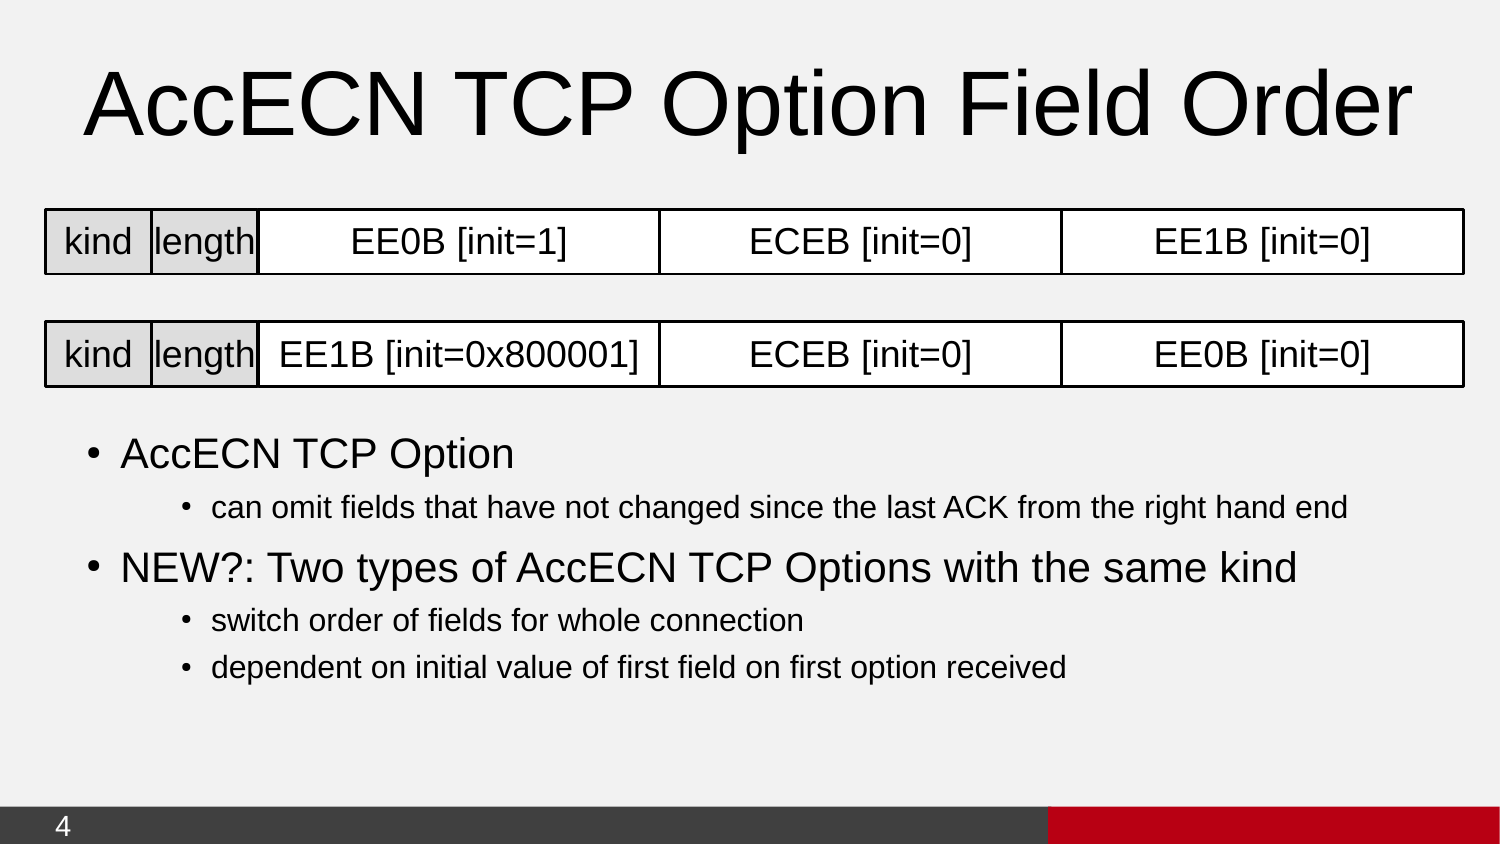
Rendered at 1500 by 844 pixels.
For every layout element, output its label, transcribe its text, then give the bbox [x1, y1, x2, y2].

text_box ECEB [init=0] [659, 321, 1061, 387]
text_box EE0B [init=0] [1061, 321, 1464, 387]
text_box EE0B [init=1] [258, 209, 659, 275]
text_box kind [45, 321, 151, 387]
text_box EE1B [init=0x800001] [258, 321, 659, 387]
text_box length [151, 321, 258, 387]
text_box EE1B [init=0] [1061, 209, 1464, 275]
text_box ECEB [init=0] [659, 209, 1061, 275]
list AccECN TCP Option can omit fields that have not changed since the last ACK from the right hand end NEW?: Two types of AccECN TCP Options with the same kind switch order of fields for whole connection dependent on initial value of first field on first option received [75, 429, 1425, 687]
title AccECN TCP Option Field Order [75, 33, 1425, 175]
text_box length [151, 209, 258, 275]
text_box kind [45, 209, 151, 275]
